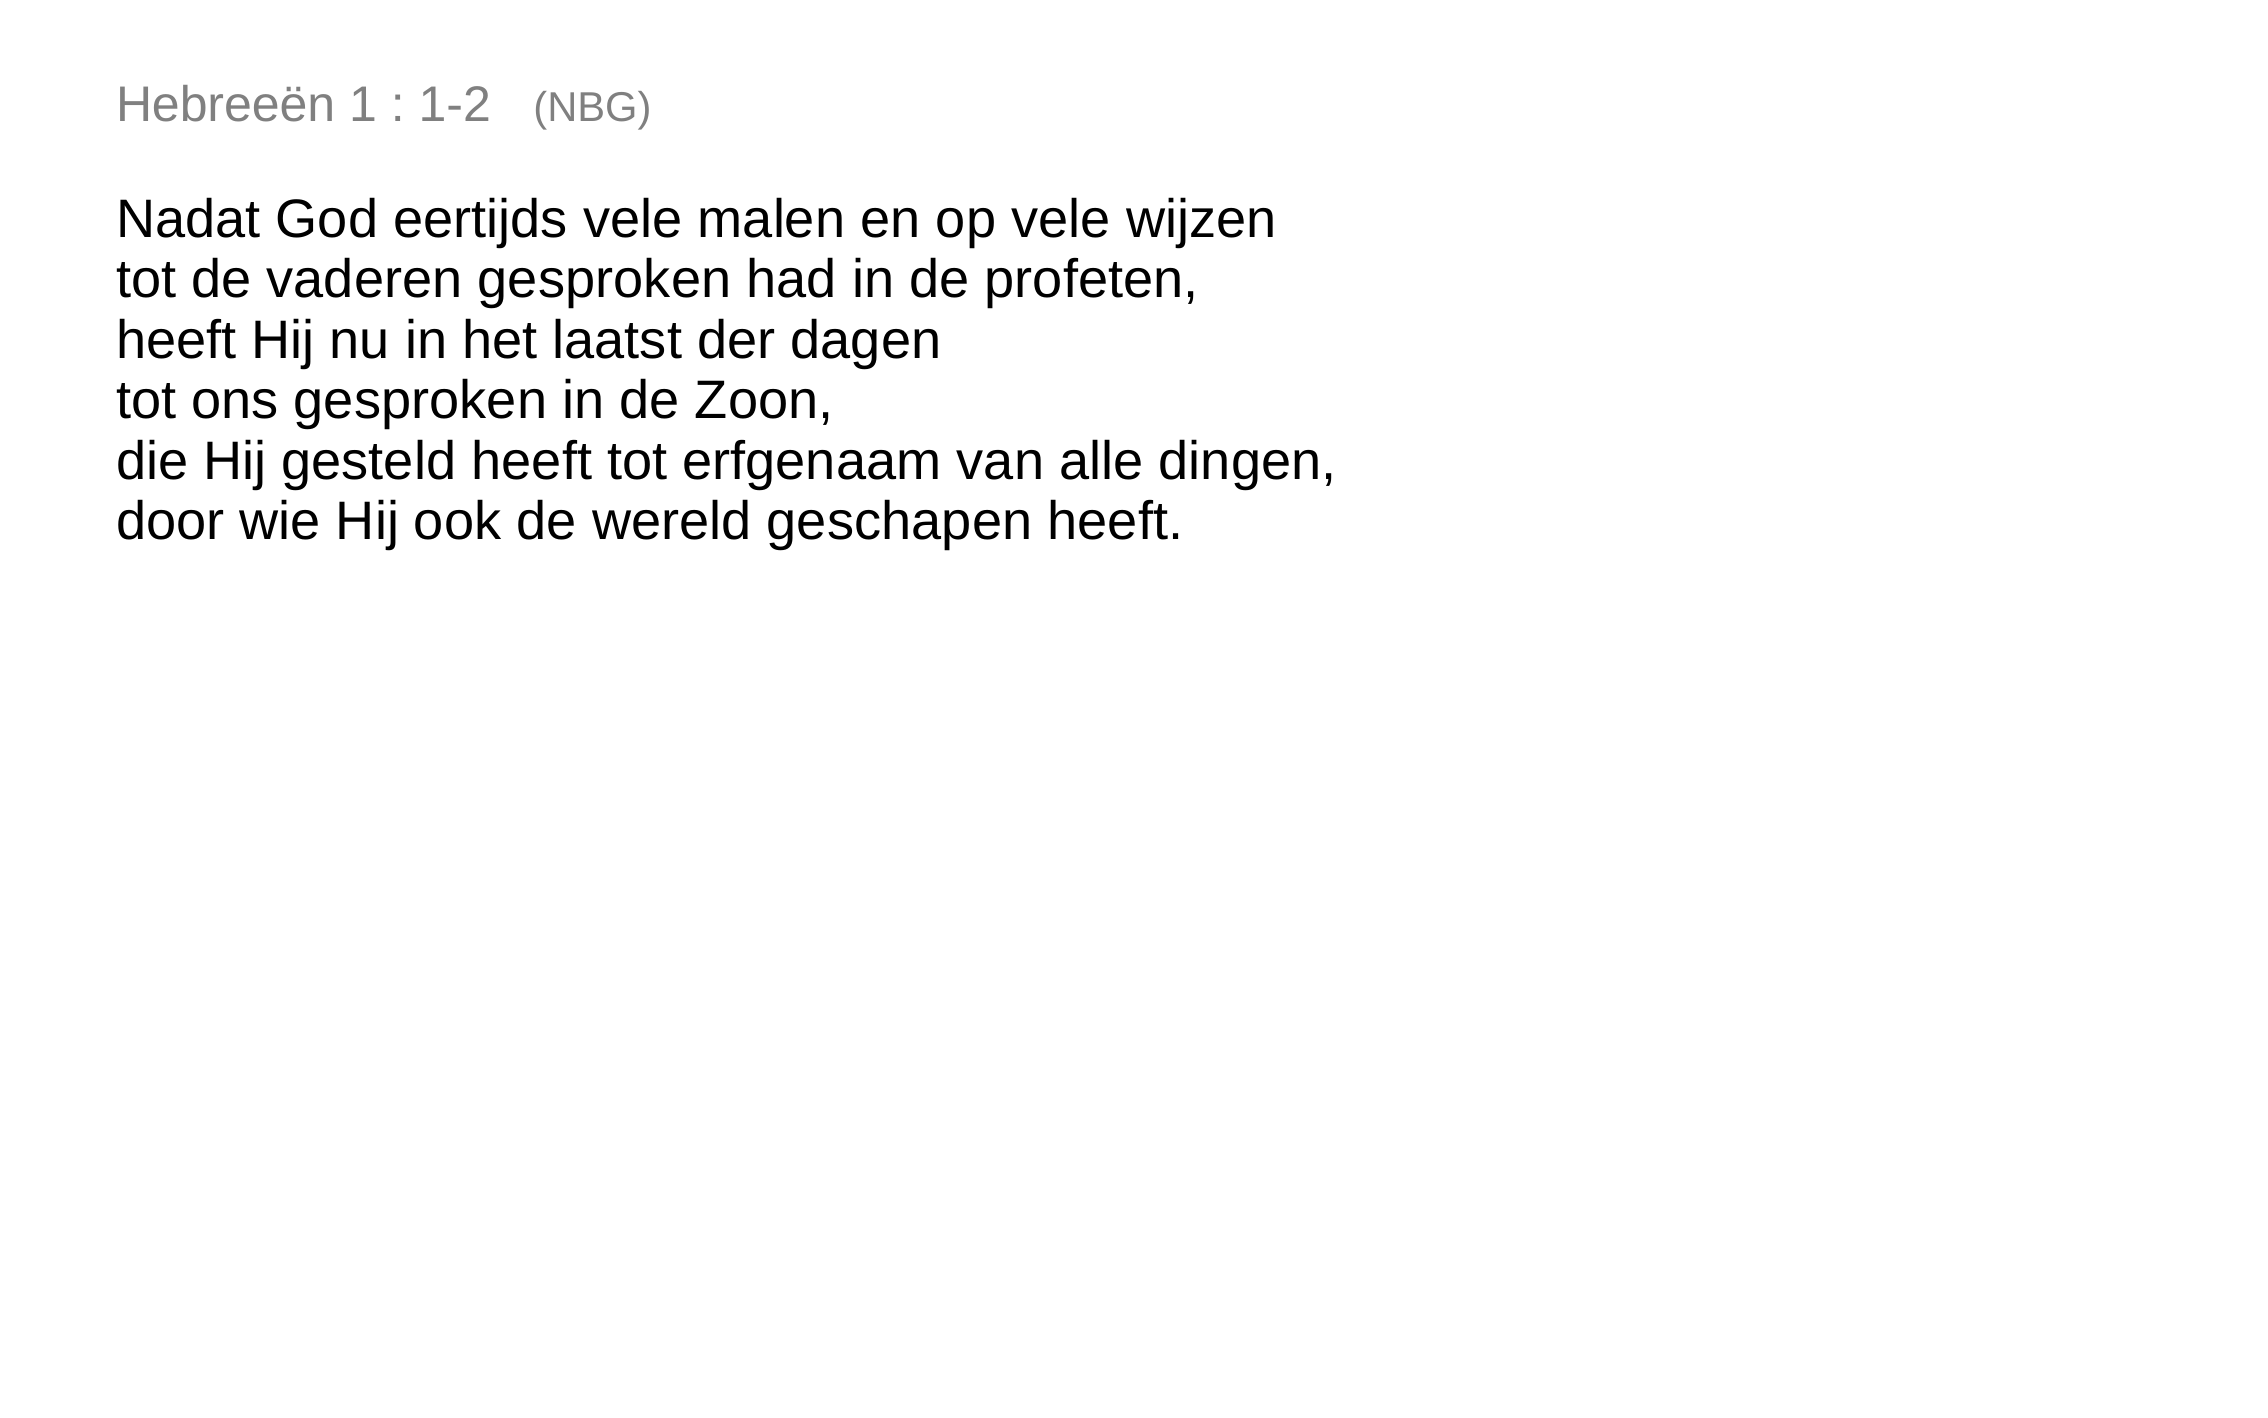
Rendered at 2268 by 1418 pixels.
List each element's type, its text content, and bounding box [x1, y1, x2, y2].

text_box Hebreeën 1 : 1-2 (NBG) Nadat God eertijds vele malen en op vele wijzen tot de vaderen gesproken had in de profeten, heeft Hij nu in het laatst der dagen tot ons gesproken in de Zoon, die Hij gesteld heeft tot erfgenaam van alle dingen, door wie Hij ook de wereld geschapen heeft. [101, 69, 2112, 643]
